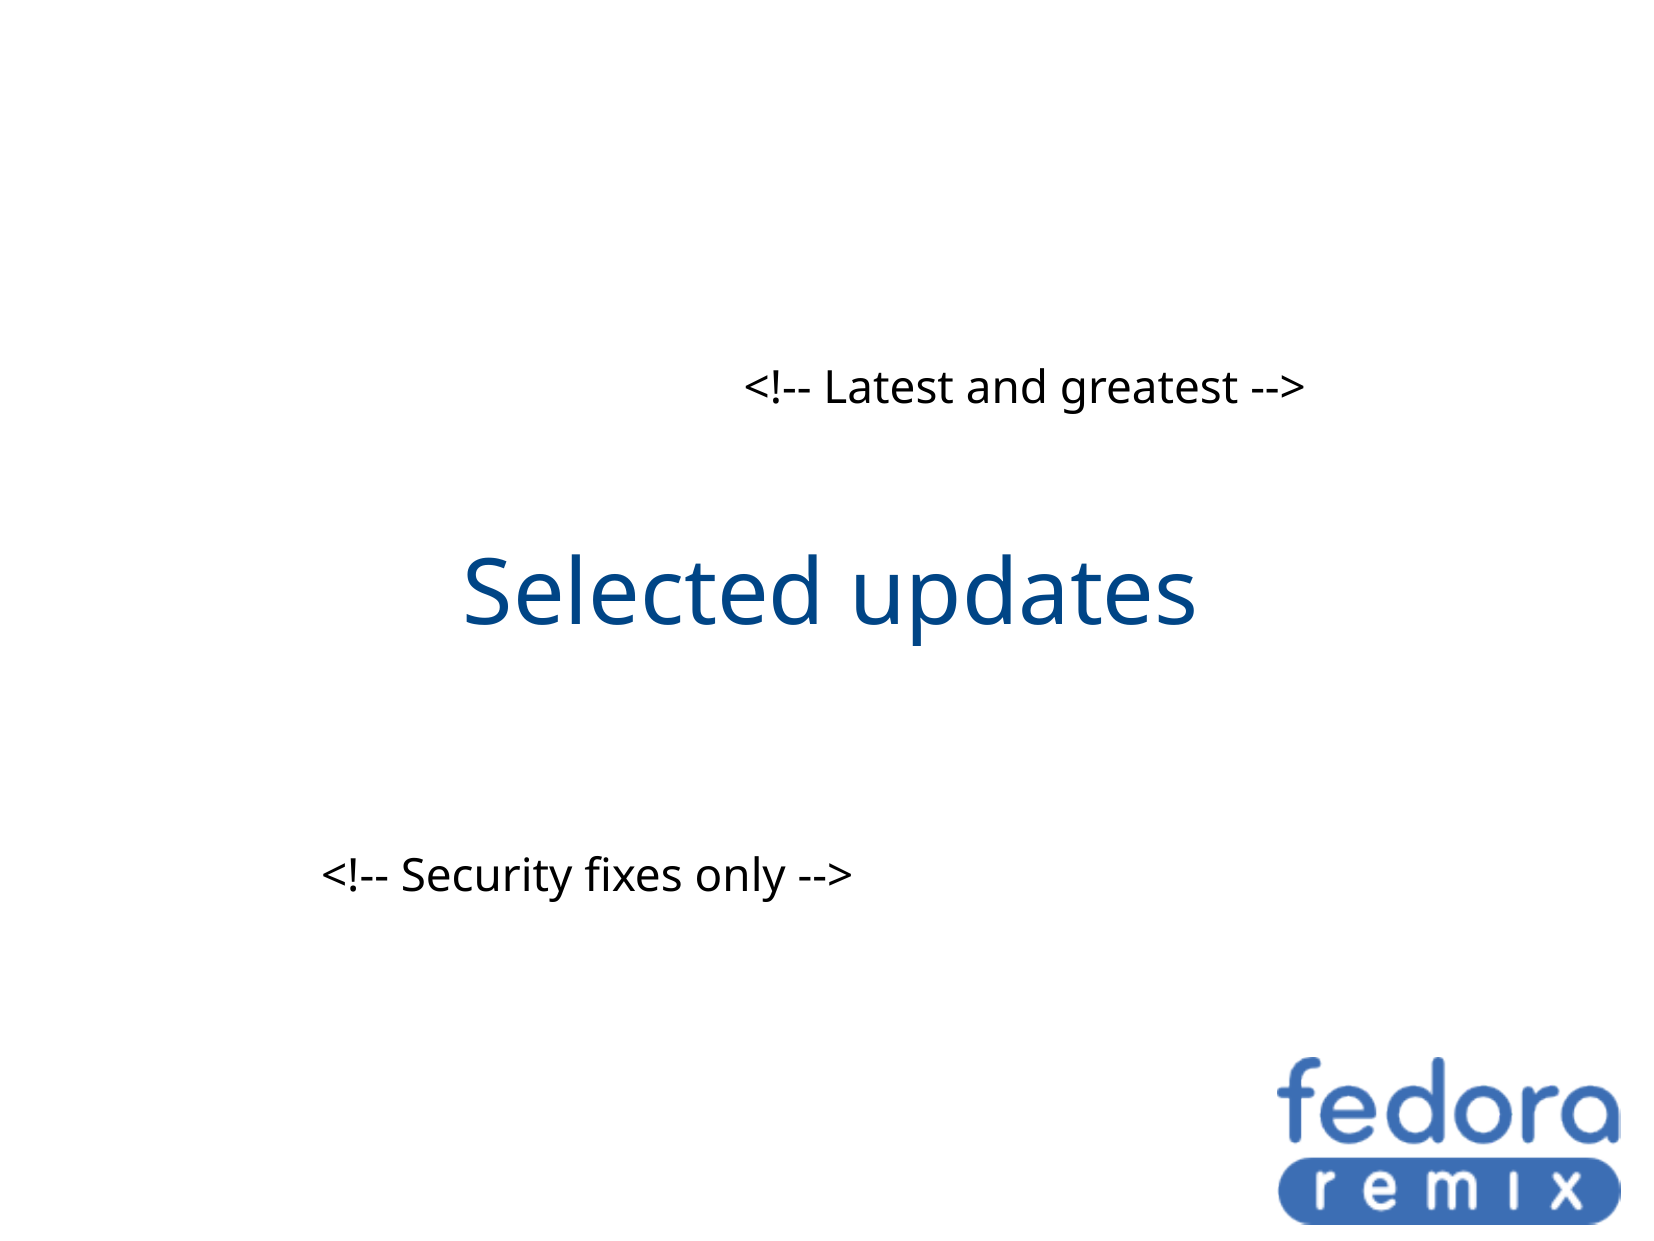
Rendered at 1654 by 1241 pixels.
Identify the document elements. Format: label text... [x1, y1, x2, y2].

title Selected updates [87, 466, 1576, 713]
title <!-- Latest and greatest --> [525, 337, 1526, 434]
title <!-- Security fixes only --> [87, 825, 1088, 922]
picture [1277, 1057, 1621, 1225]
